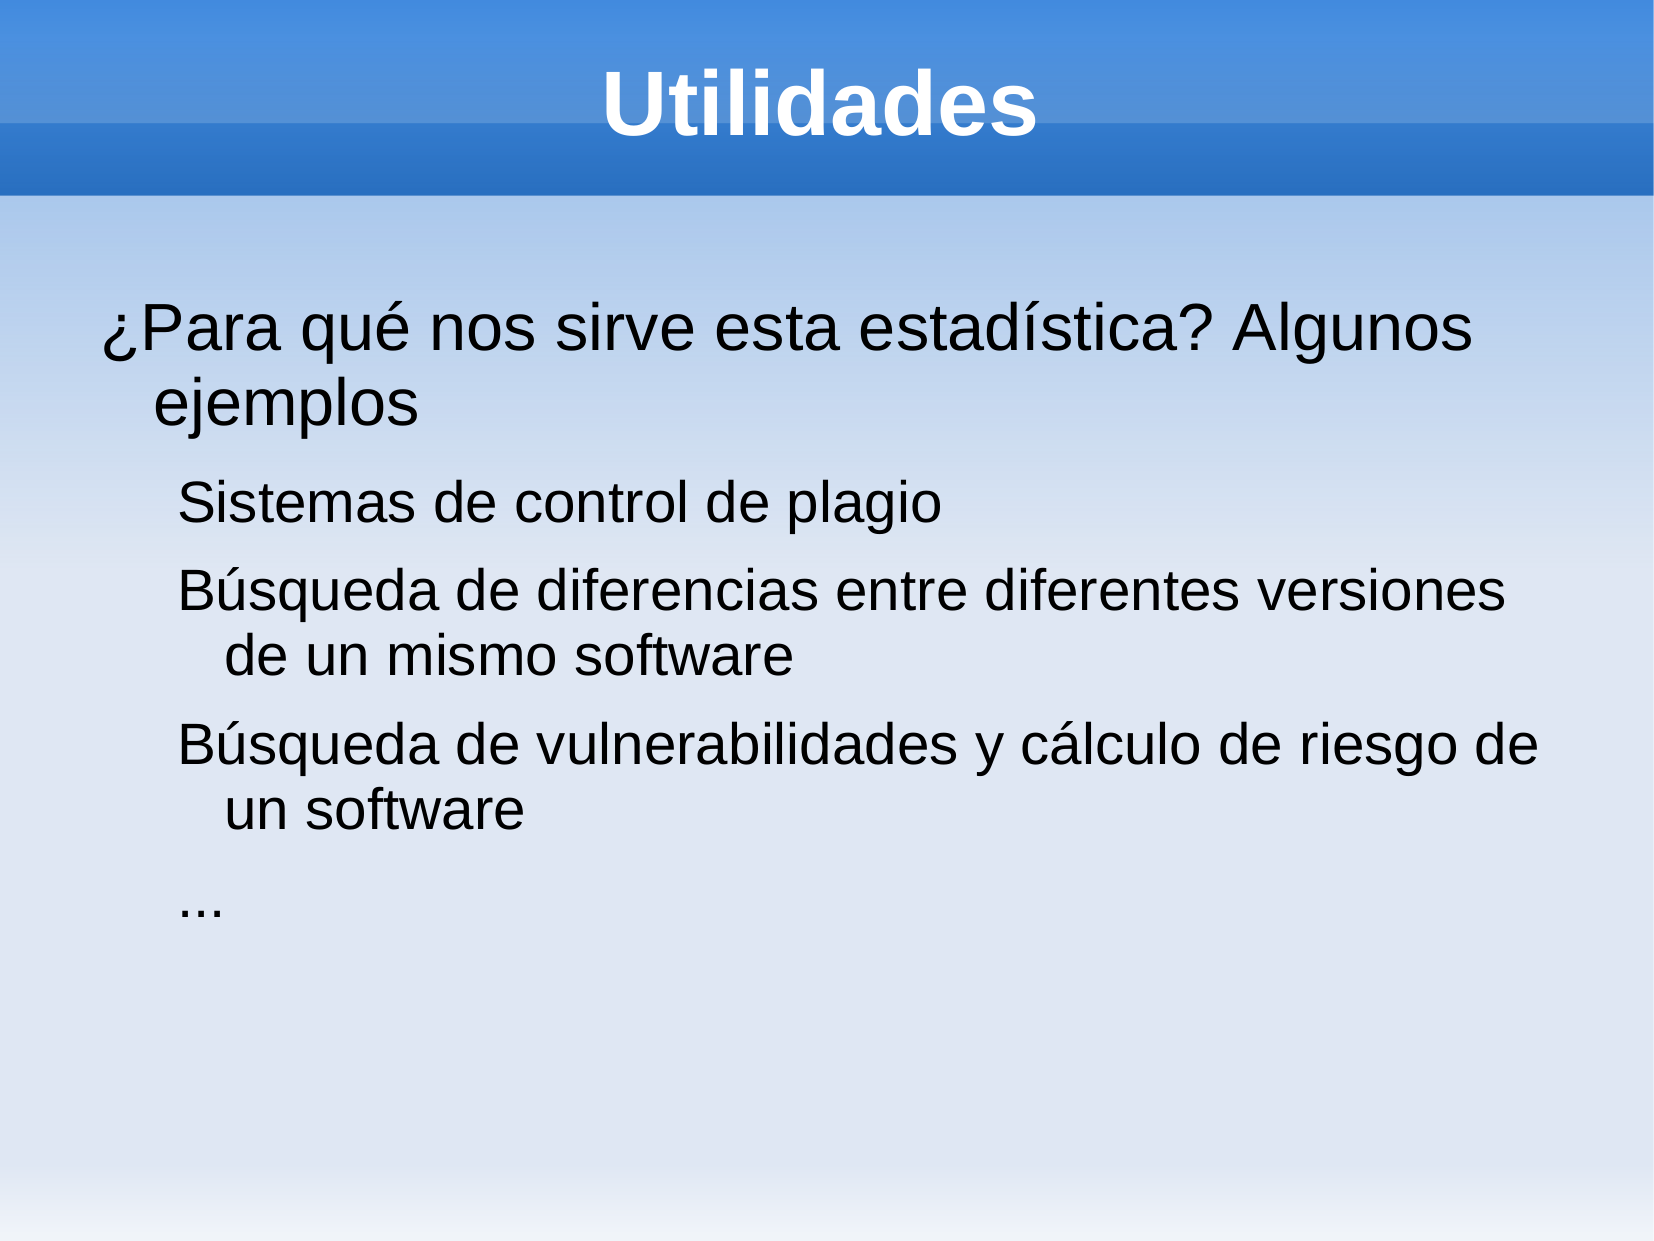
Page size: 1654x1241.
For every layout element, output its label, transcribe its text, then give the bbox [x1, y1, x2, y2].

picture [0, 0, 1654, 1241]
title Utilidades [76, 7, 1565, 200]
list ¿Para qué nos sirve esta estadística? Algunos ejemplos Sistemas de control de plagio Búsqueda de diferencias entre diferentes versiones de un mismo software Búsqueda de vulnerabilidades y cálculo de riesgo de un software ... [82, 290, 1571, 1094]
